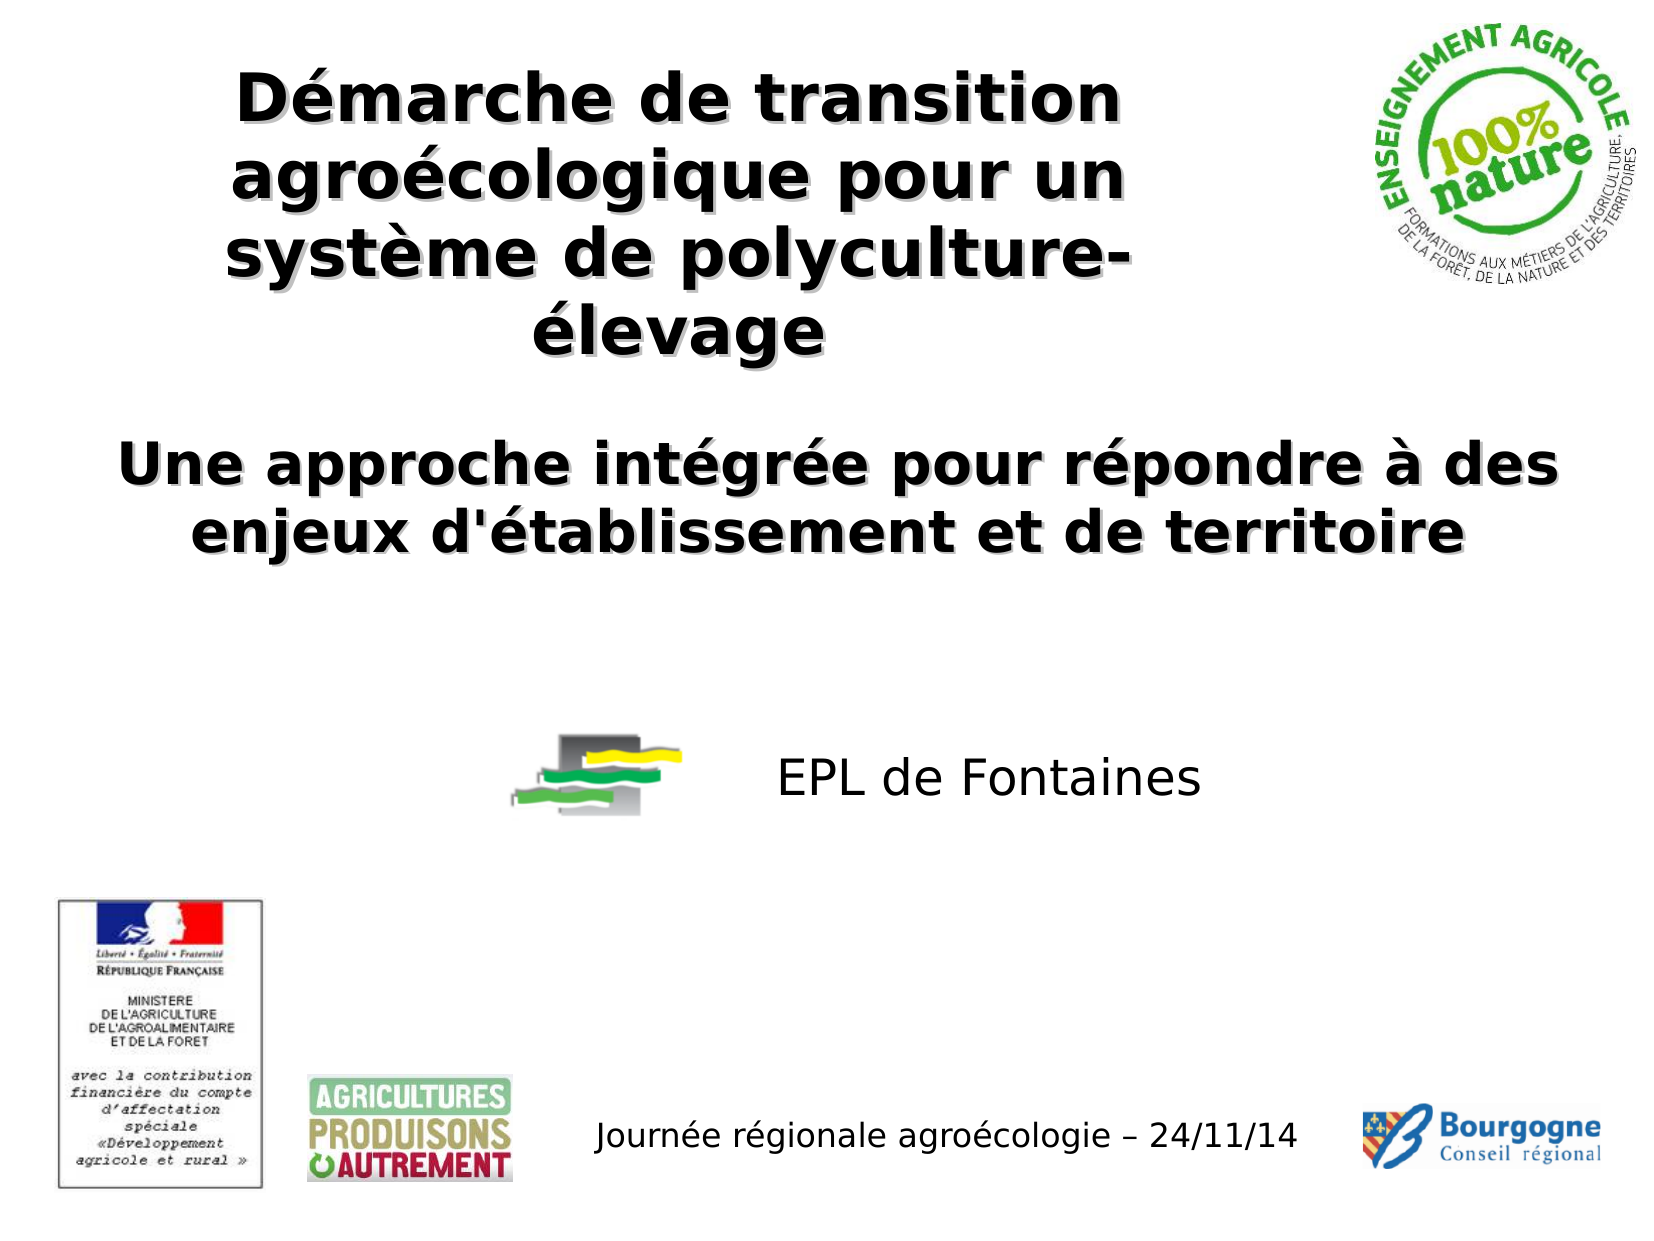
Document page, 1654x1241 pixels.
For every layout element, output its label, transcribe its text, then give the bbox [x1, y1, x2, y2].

picture [1375, 23, 1636, 284]
title Démarche de transition agroécologique pour un système de polyculture-élevage [76, 58, 1282, 371]
picture [478, 720, 686, 839]
title Une approche intégrée pour répondre à des enjeux d'établissement et de territoire [94, 430, 1583, 566]
picture [307, 1074, 513, 1182]
picture [1352, 1098, 1613, 1176]
title Journée régionale agroécologie – 24/11/14 [507, 1098, 1388, 1174]
picture [54, 897, 266, 1193]
title EPL de Fontaines [685, 740, 1294, 816]
